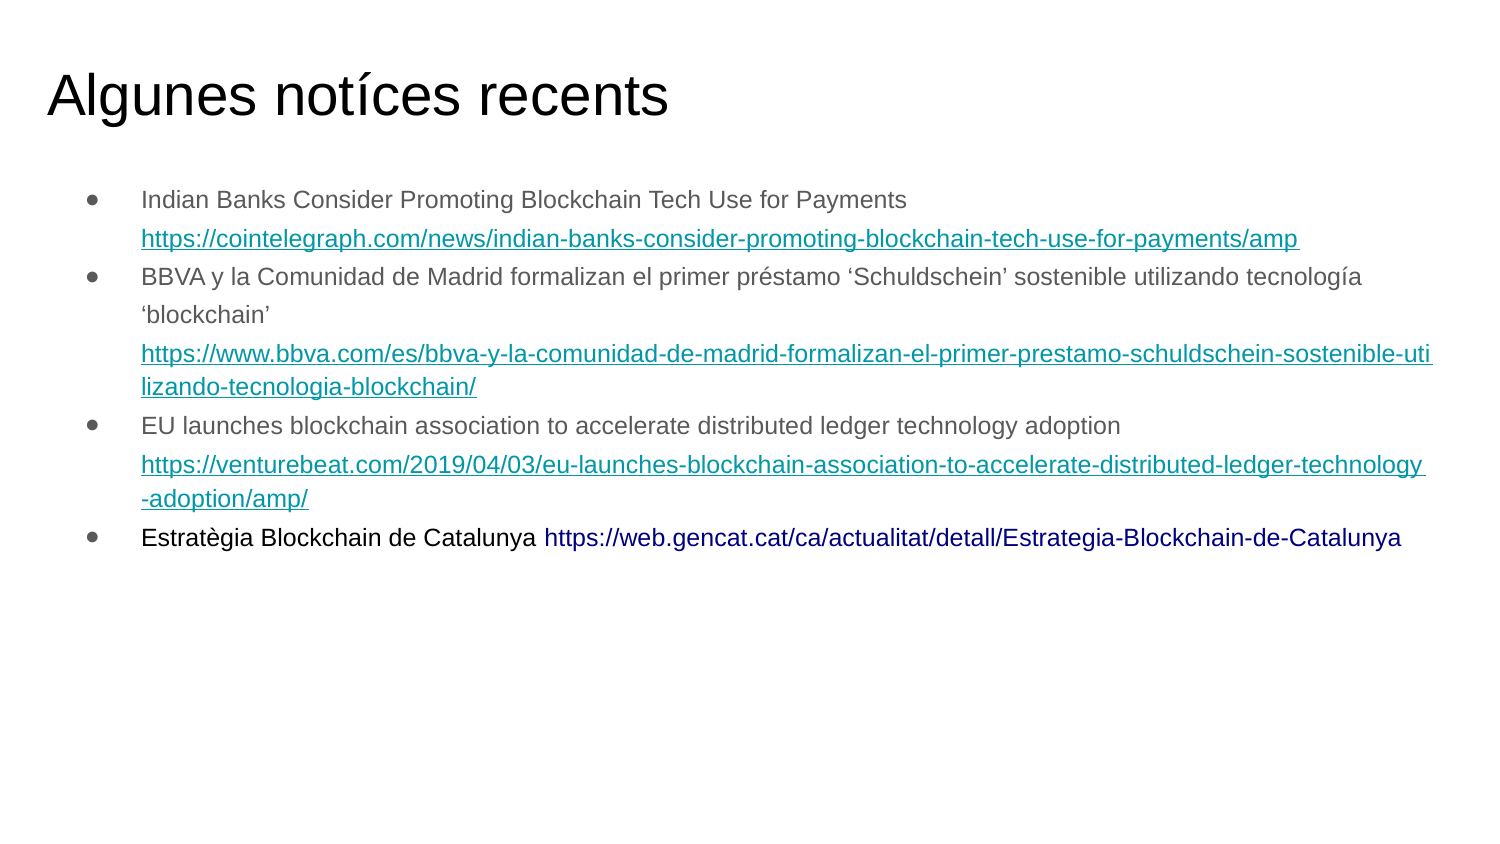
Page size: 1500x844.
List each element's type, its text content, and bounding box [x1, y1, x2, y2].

title Algunes notíces recents [32, 42, 1430, 137]
list Indian Banks Consider Promoting Blockchain Tech Use for Payments https://cointelegraph.com/news/indian-banks-consider-promoting-blockchain-tech-use-for-payments/amp BBVA y la Comunidad de Madrid formalizan el primer préstamo ‘Schuldschein’ sostenible utilizando tecnología ‘blockchain’ https://www.bbva.com/es/bbva-y-la-comunidad-de-madrid-formalizan-el-primer-prestamo-schuldschein-sostenible-utilizando-tecnologia-blockchain/ EU launches blockchain association to accelerate distributed ledger technology adoption https://venturebeat.com/2019/04/03/eu-launches-blockchain-association-to-accelerate-distributed-ledger-technology-adoption/amp/ Estratègia Blockchain de Catalunya https://web.gencat.cat/ca/actualitat/detall/Estrategia-Blockchain-de-Catalunya [51, 159, 1449, 720]
